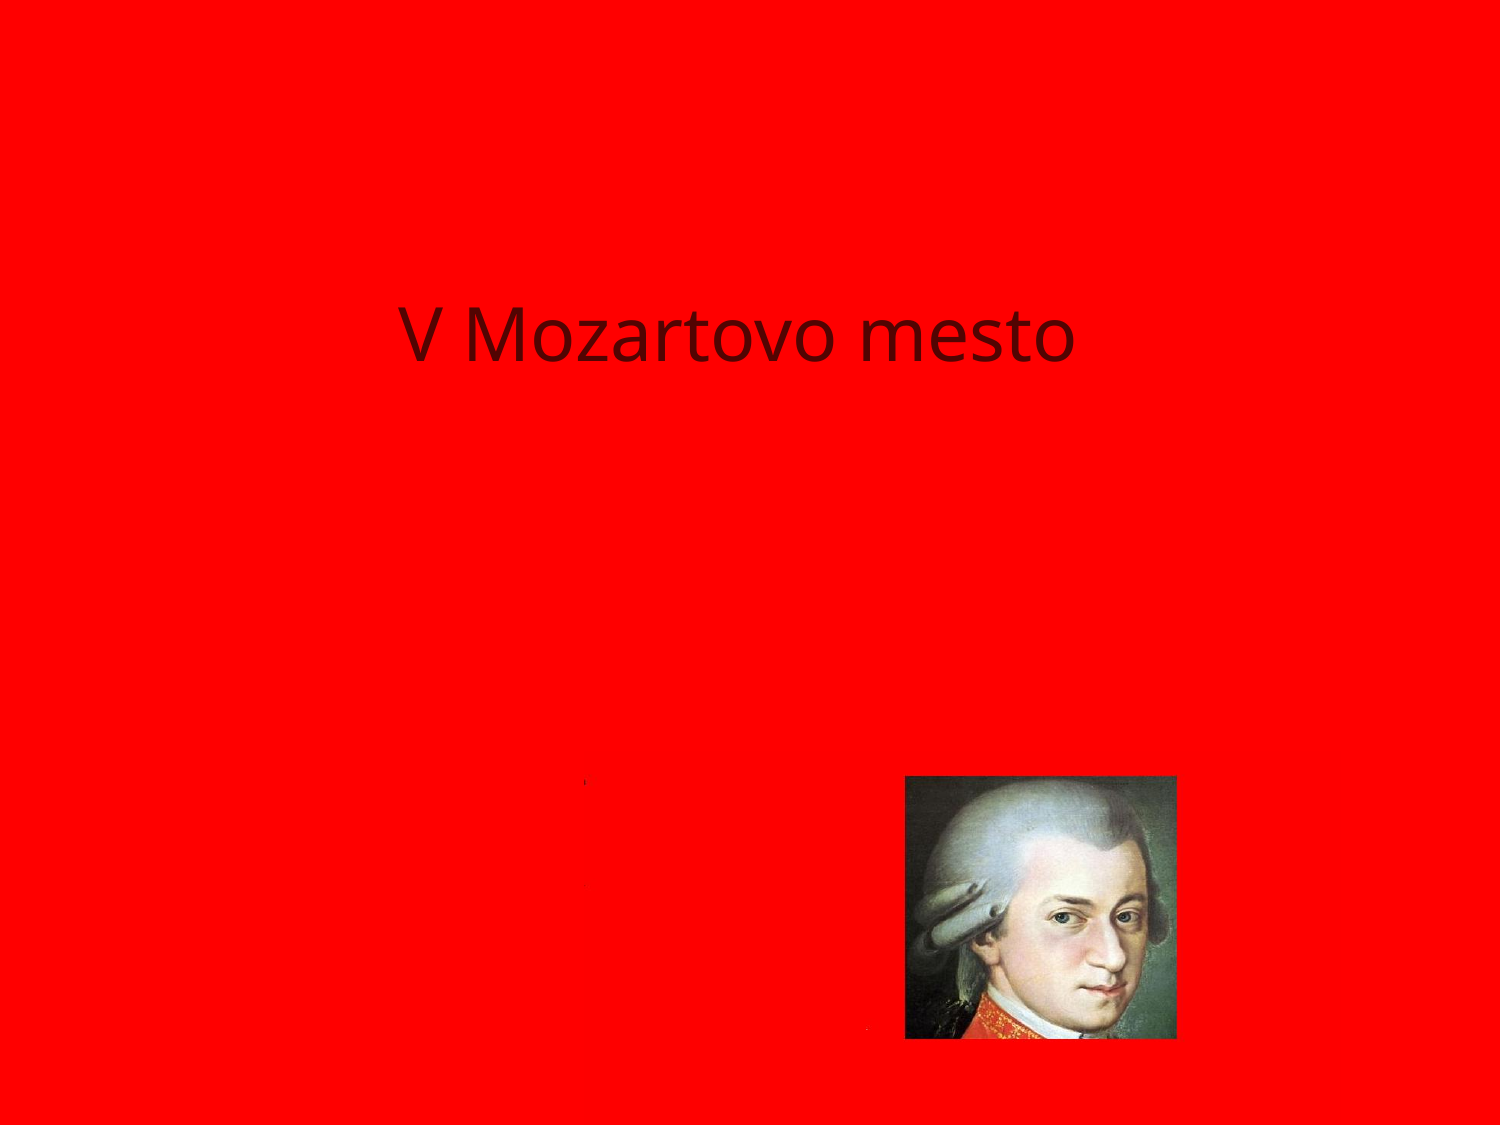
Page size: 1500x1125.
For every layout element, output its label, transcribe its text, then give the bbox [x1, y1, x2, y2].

text_box V Mozartovo mesto [159, 278, 1318, 569]
picture [0, 0, 1500, 1125]
